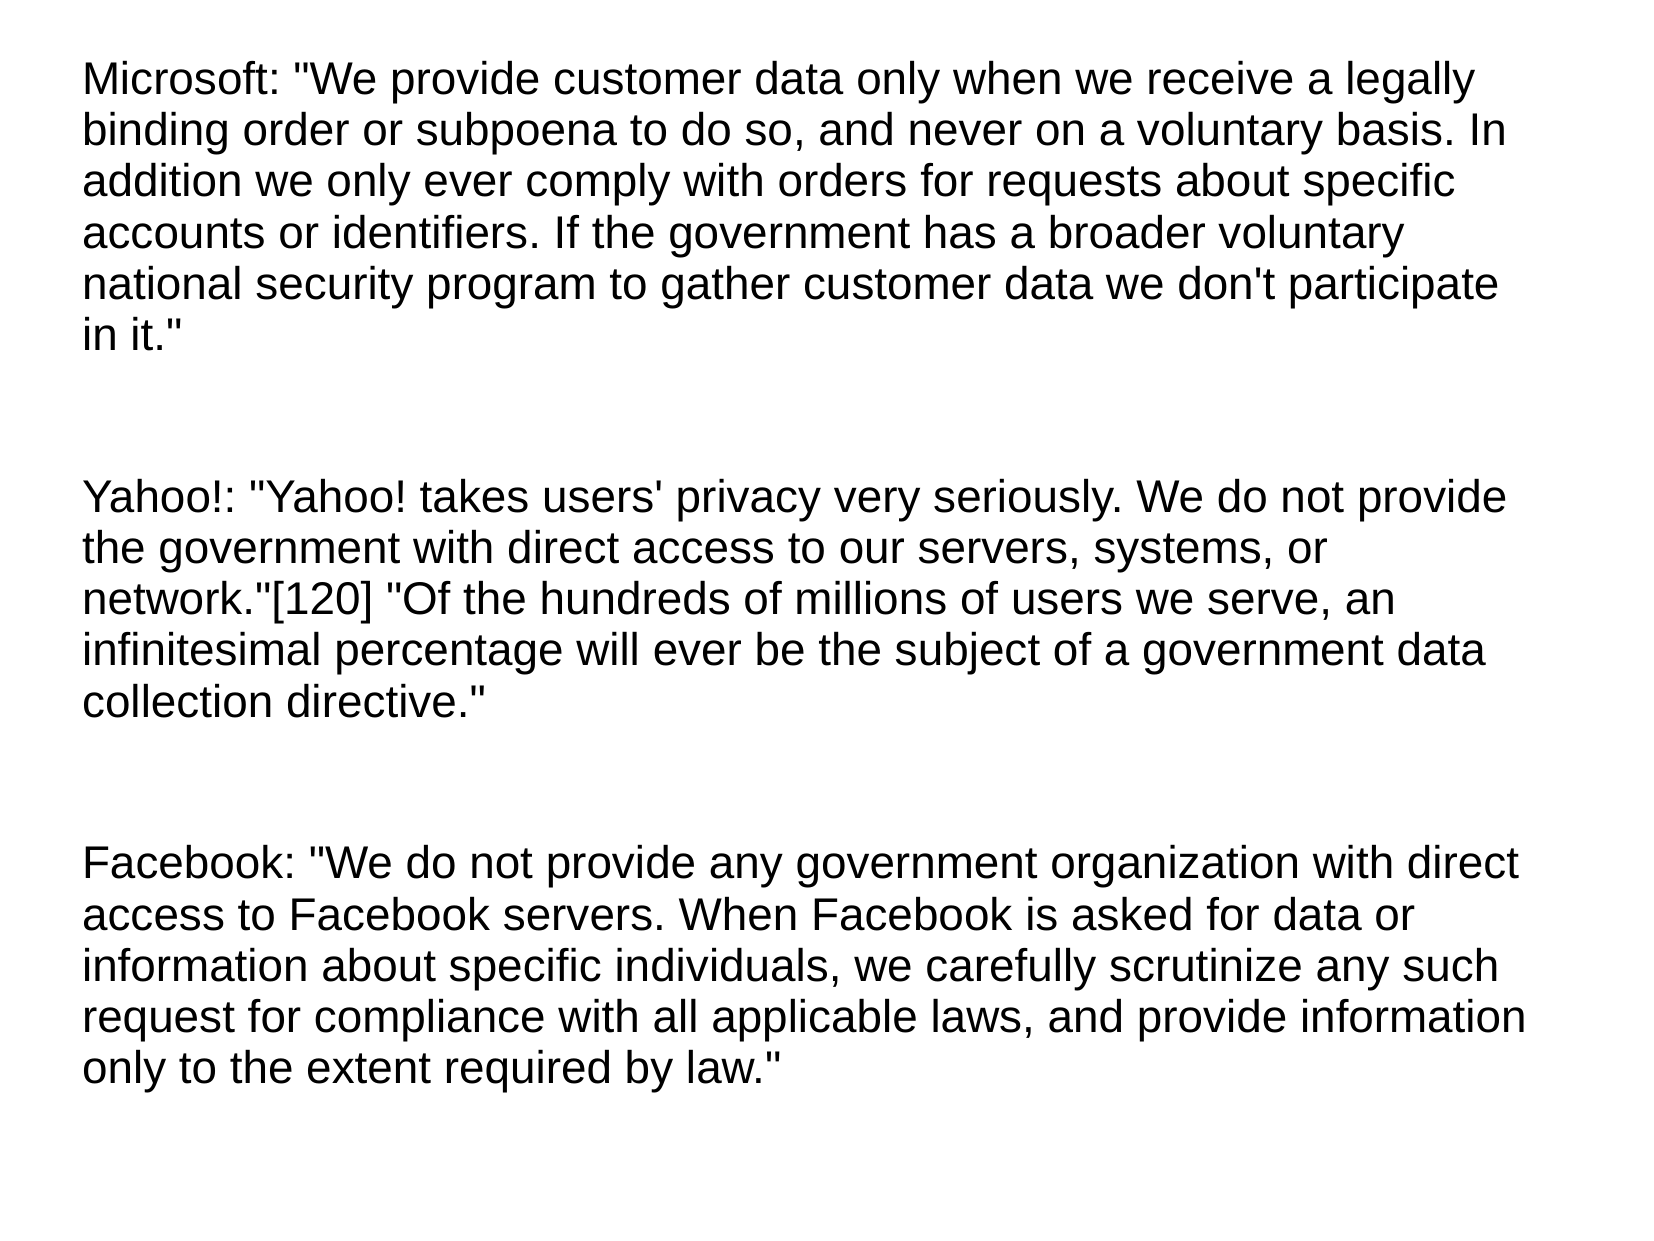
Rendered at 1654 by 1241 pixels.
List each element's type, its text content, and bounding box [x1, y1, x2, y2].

list Microsoft: "We provide customer data only when we receive a legally binding order or subpoena to do so, and never on a voluntary basis. In addition we only ever comply with orders for requests about specific accounts or identifiers. If the government has a broader voluntary national security program to gather customer data we don't participate in it." Yahoo!: "Yahoo! takes users' privacy very seriously. We do not provide the government with direct access to our servers, systems, or network."[120] "Of the hundreds of millions of users we serve, an infinitesimal percentage will ever be the subject of a government data collection directive." Facebook: "We do not provide any government organization with direct access to Facebook servers. When Facebook is asked for data or information about specific individuals, we carefully scrutinize any such request for compliance with all applicable laws, and provide information only to the extent required by law." [11, 52, 1547, 1187]
